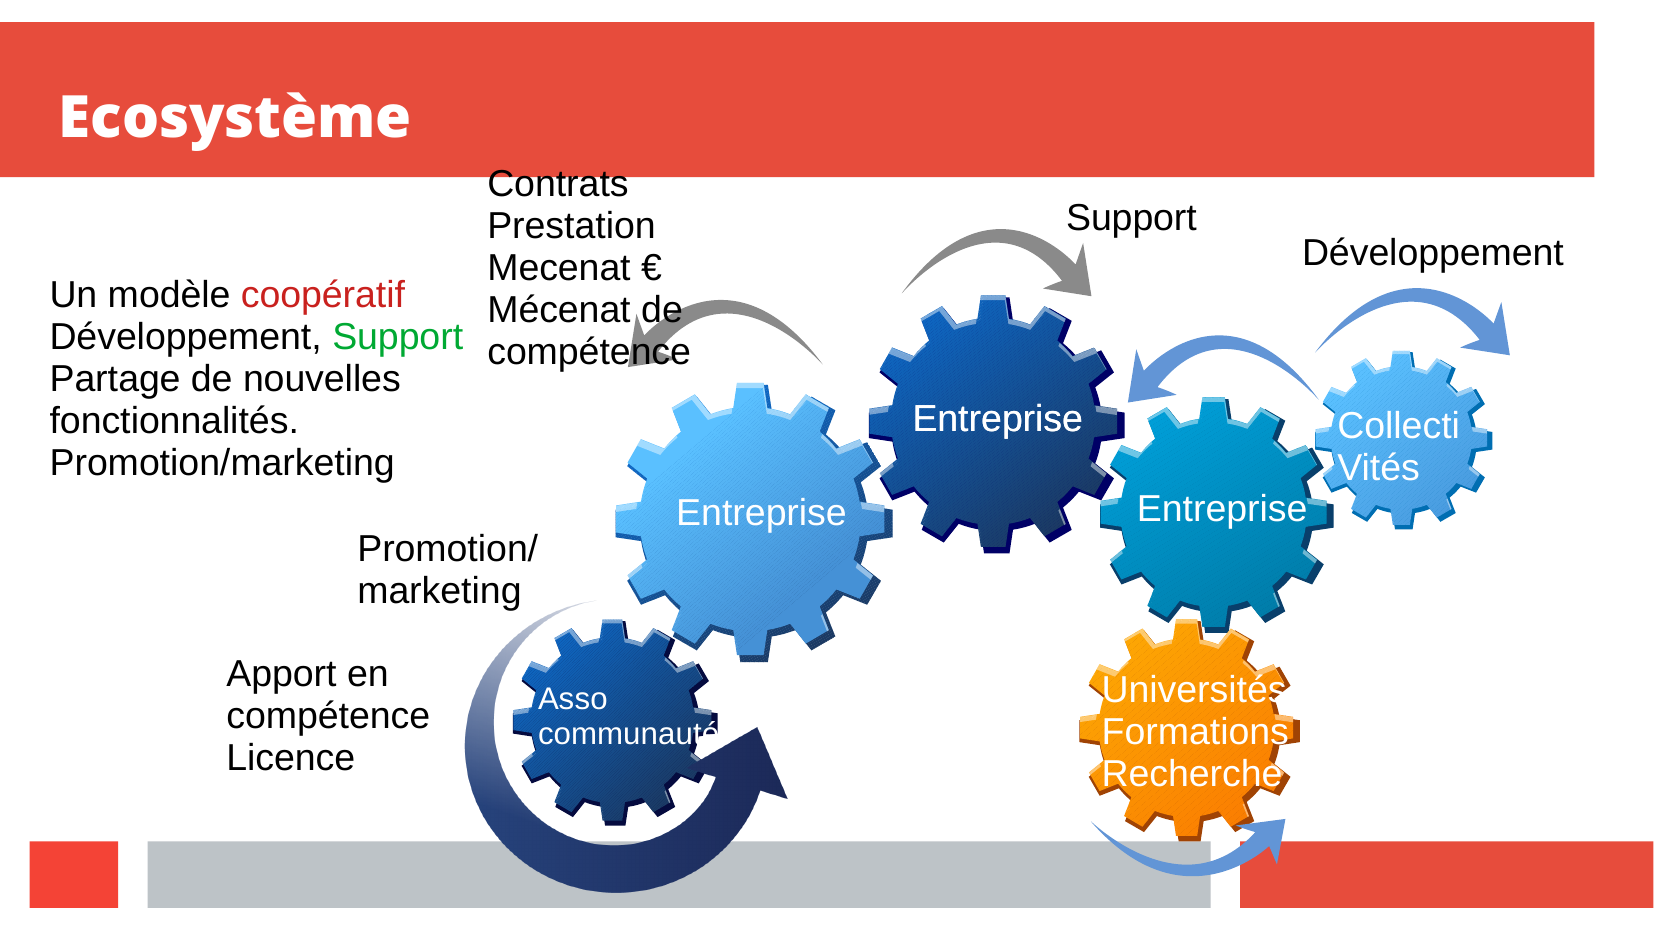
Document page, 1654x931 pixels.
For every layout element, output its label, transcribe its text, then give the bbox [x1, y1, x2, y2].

text_box Développement [1287, 224, 1631, 282]
text_box Asso communauté [523, 674, 792, 815]
text_box Entreprise [1122, 479, 1323, 539]
text_box Entreprise [897, 389, 1099, 449]
text_box Un modèle coopératif Développement, Support Partage de nouvelles fonctionnalités. Promotion/marketing [34, 265, 556, 533]
text_box Collecti Vités [1322, 397, 1524, 497]
text_box Support [1051, 188, 1217, 246]
text_box Promotion/marketing [342, 519, 686, 619]
text_box Universités Formations Recherche [1086, 661, 1323, 803]
text_box Contrats Prestation Mecenat € Mécenat de compétence [472, 155, 864, 380]
picture [460, 224, 1515, 898]
title Ecosystème [59, 44, 1595, 156]
text_box Apport en compétence Licence [211, 645, 449, 787]
text_box Entreprise [661, 484, 863, 544]
